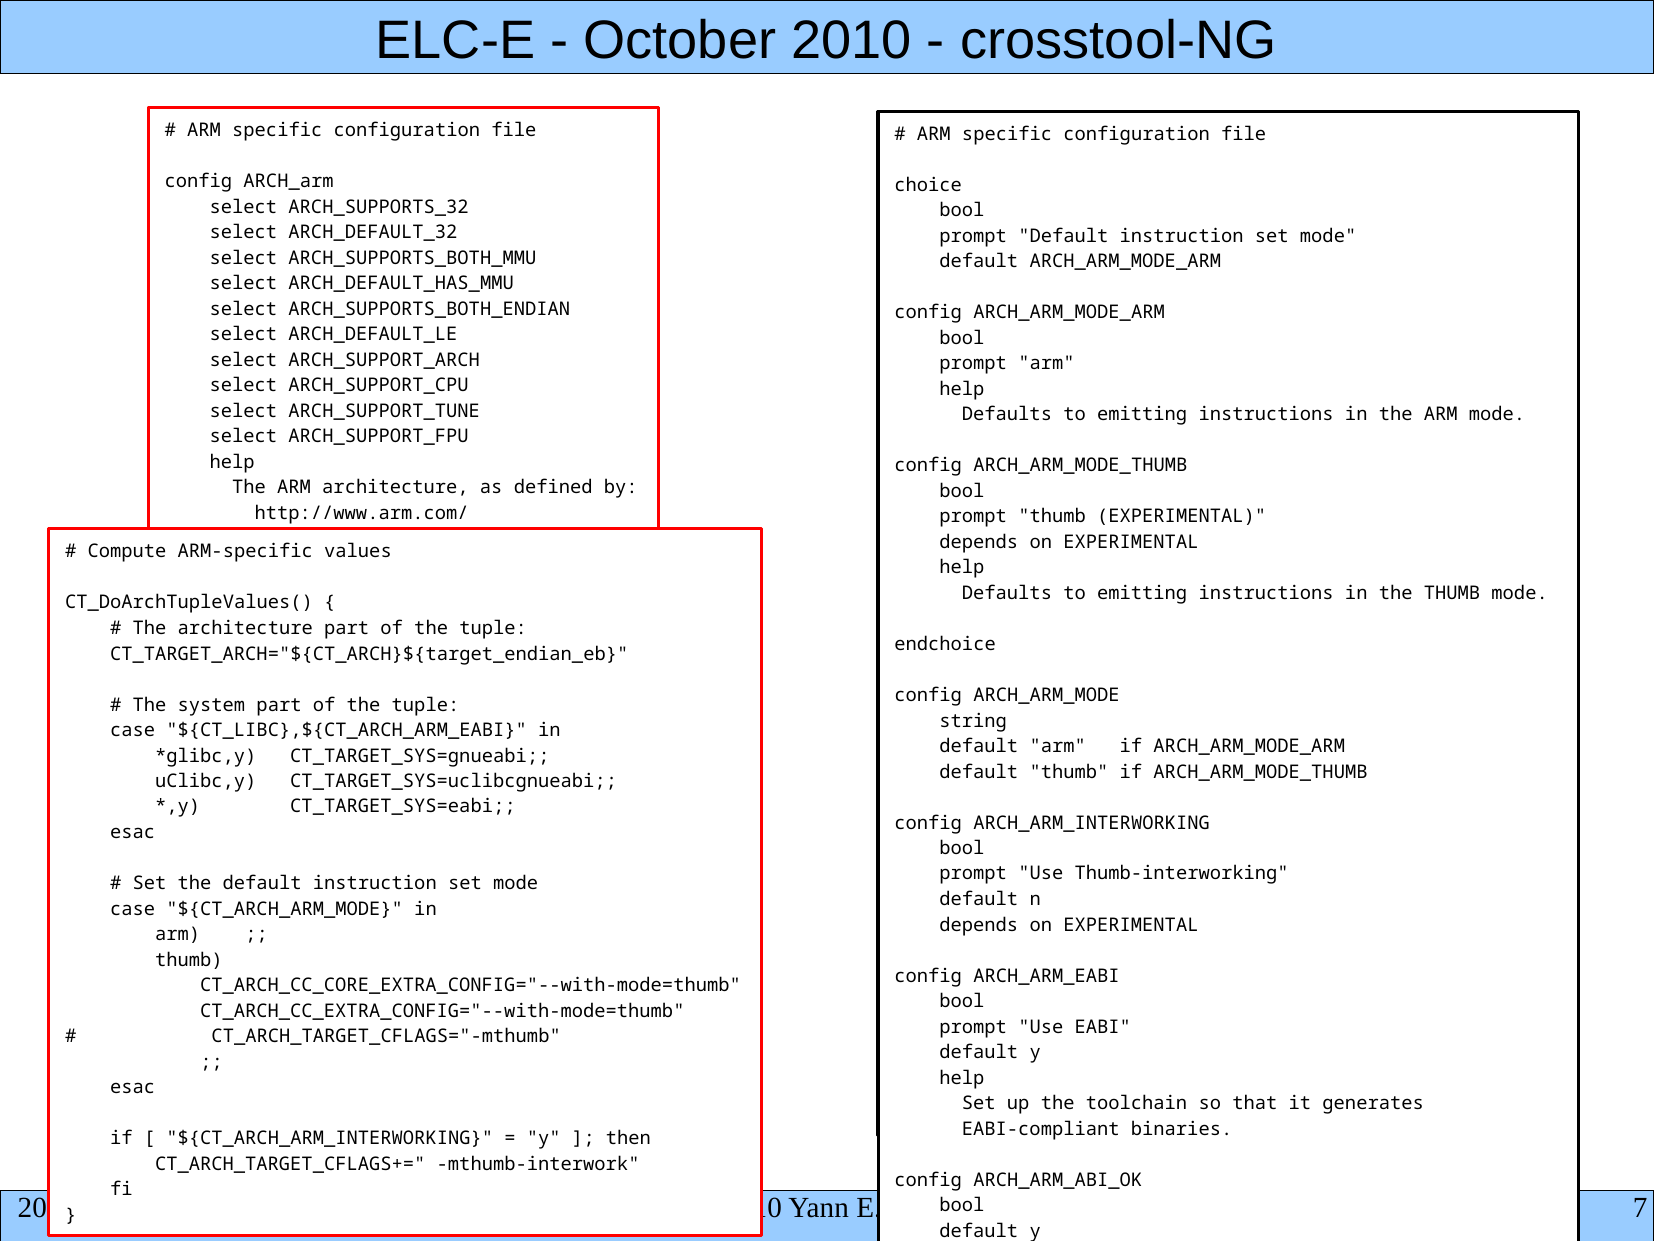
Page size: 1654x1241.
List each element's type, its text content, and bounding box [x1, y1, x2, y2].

title ELC-E - October 2010 - crosstool-NG [82, 0, 1571, 79]
text_box # ARM specific configuration file config ARCH_arm select ARCH_SUPPORTS_32 select ARCH_DEFAULT_32 select ARCH_SUPPORTS_BOTH_MMU select ARCH_DEFAULT_HAS_MMU select ARCH_SUPPORTS_BOTH_ENDIAN select ARCH_DEFAULT_LE select ARCH_SUPPORT_ARCH select ARCH_SUPPORT_CPU select ARCH_SUPPORT_TUNE select ARCH_SUPPORT_FPU help The ARM architecture, as defined by: http://www.arm.com/ [148, 107, 659, 478]
text_box # ARM specific configuration file choice bool prompt "Default instruction set mode" default ARCH_ARM_MODE_ARM config ARCH_ARM_MODE_ARM bool prompt "arm" help Defaults to emitting instructions in the ARM mode. config ARCH_ARM_MODE_THUMB bool prompt "thumb (EXPERIMENTAL)" depends on EXPERIMENTAL help Defaults to emitting instructions in the THUMB mode. endchoice config ARCH_ARM_MODE string default "arm" if ARCH_ARM_MODE_ARM default "thumb" if ARCH_ARM_MODE_THUMB config ARCH_ARM_INTERWORKING bool prompt "Use Thumb-interworking" default n depends on EXPERIMENTAL config ARCH_ARM_EABI bool prompt "Use EABI" default y help Set up the toolchain so that it generates EABI-compliant binaries. config ARCH_ARM_ABI_OK bool default y depends on ! ARCH_ARM_EABI select ARCH_SUPPORT_ABI [878, 111, 1579, 1136]
text_box # Compute ARM-specific values CT_DoArchTupleValues() { # The architecture part of the tuple: CT_TARGET_ARCH="${CT_ARCH}${target_endian_eb}" # The system part of the tuple: case "${CT_LIBC},${CT_ARCH_ARM_EABI}" in *glibc,y) CT_TARGET_SYS=gnueabi;; uClibc,y) CT_TARGET_SYS=uclibcgnueabi;; *,y) CT_TARGET_SYS=eabi;; esac # Set the default instruction set mode case "${CT_ARCH_ARM_MODE}" in arm) ;; thumb) CT_ARCH_CC_CORE_EXTRA_CONFIG="--with-mode=thumb" CT_ARCH_CC_EXTRA_CONFIG="--with-mode=thumb" # CT_ARCH_TARGET_CFLAGS="-mthumb" ;; esac if [ "${CT_ARCH_ARM_INTERWORKING}" = "y" ]; then CT_ARCH_TARGET_CFLAGS+=" -mthumb-interwork" fi } [48, 529, 762, 1141]
